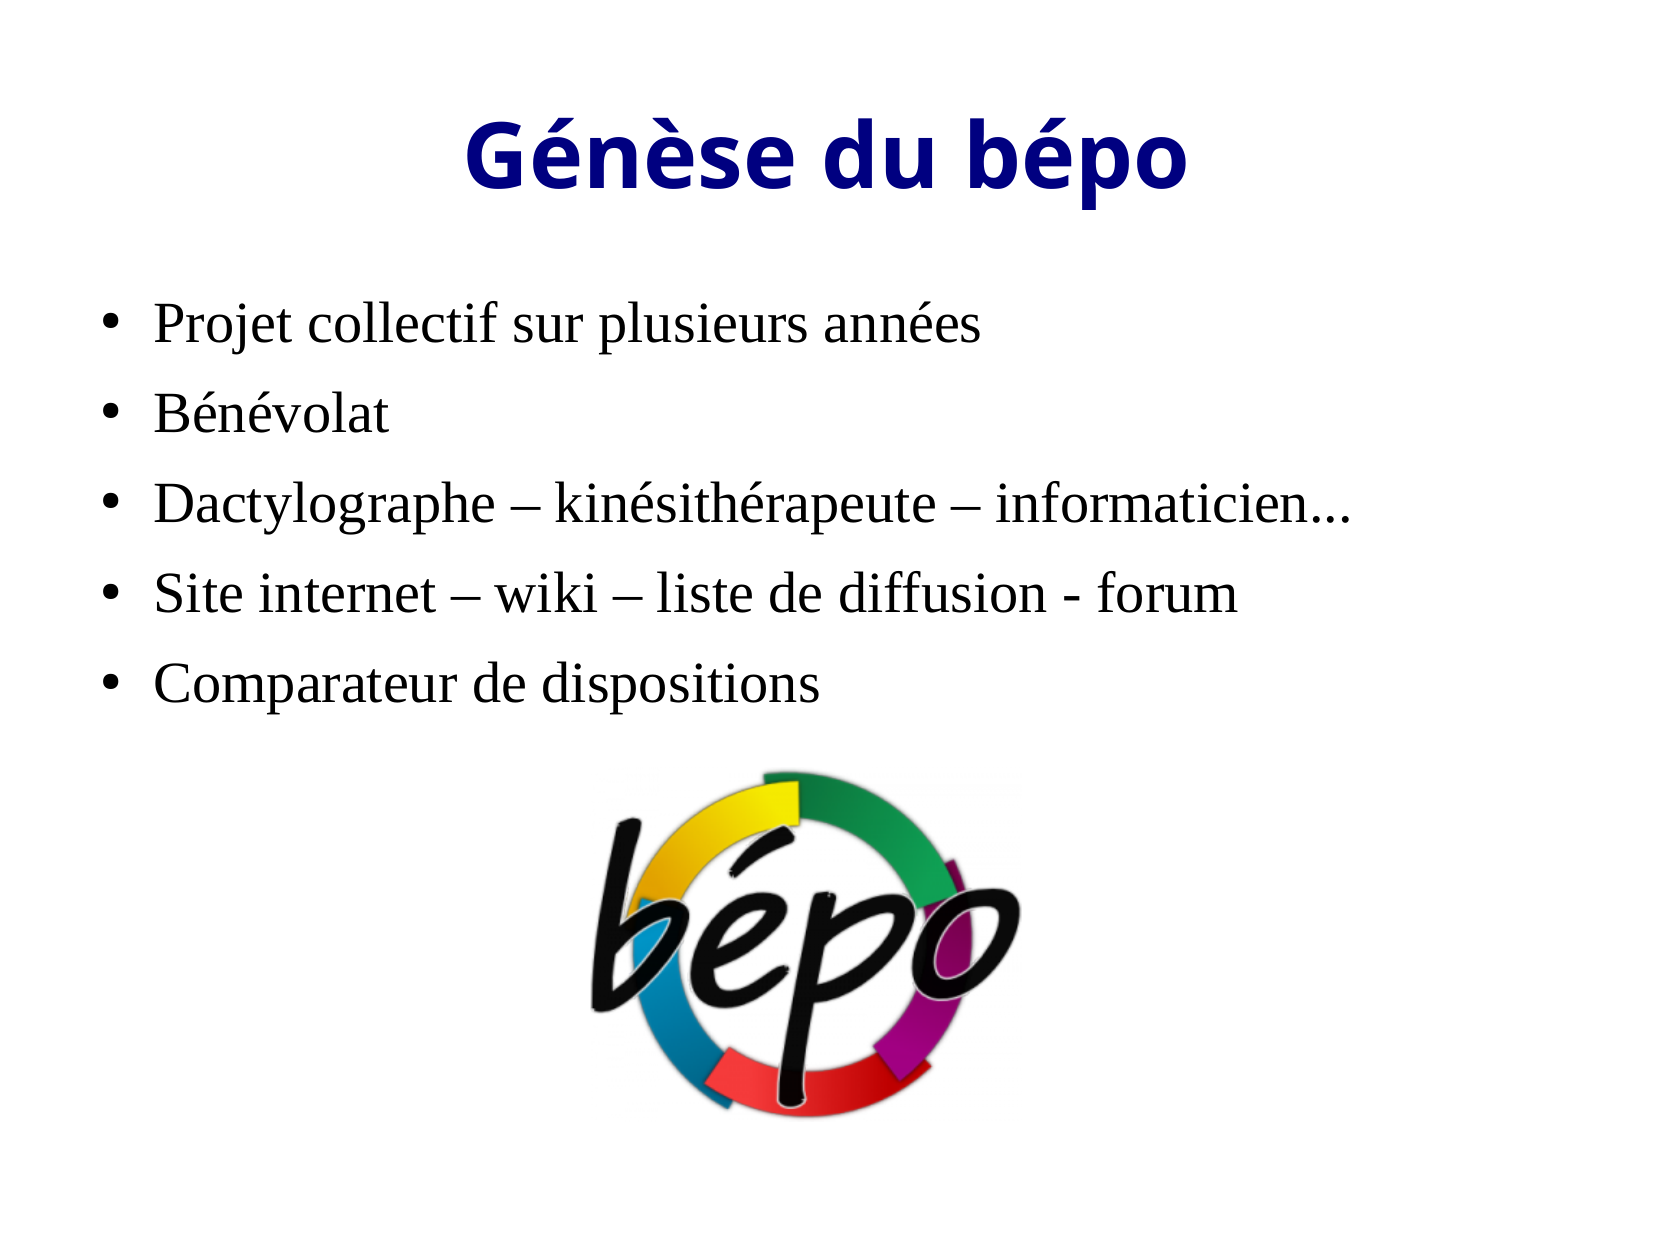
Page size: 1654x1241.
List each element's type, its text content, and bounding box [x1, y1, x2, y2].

list Projet collectif sur plusieurs années Bénévolat Dactylographe – kinésithérapeute – informaticien... Site internet – wiki – liste de diffusion - forum Comparateur de dispositions [82, 290, 1571, 1094]
title Génèse du bépo [82, 56, 1571, 250]
picture [590, 767, 1022, 1123]
